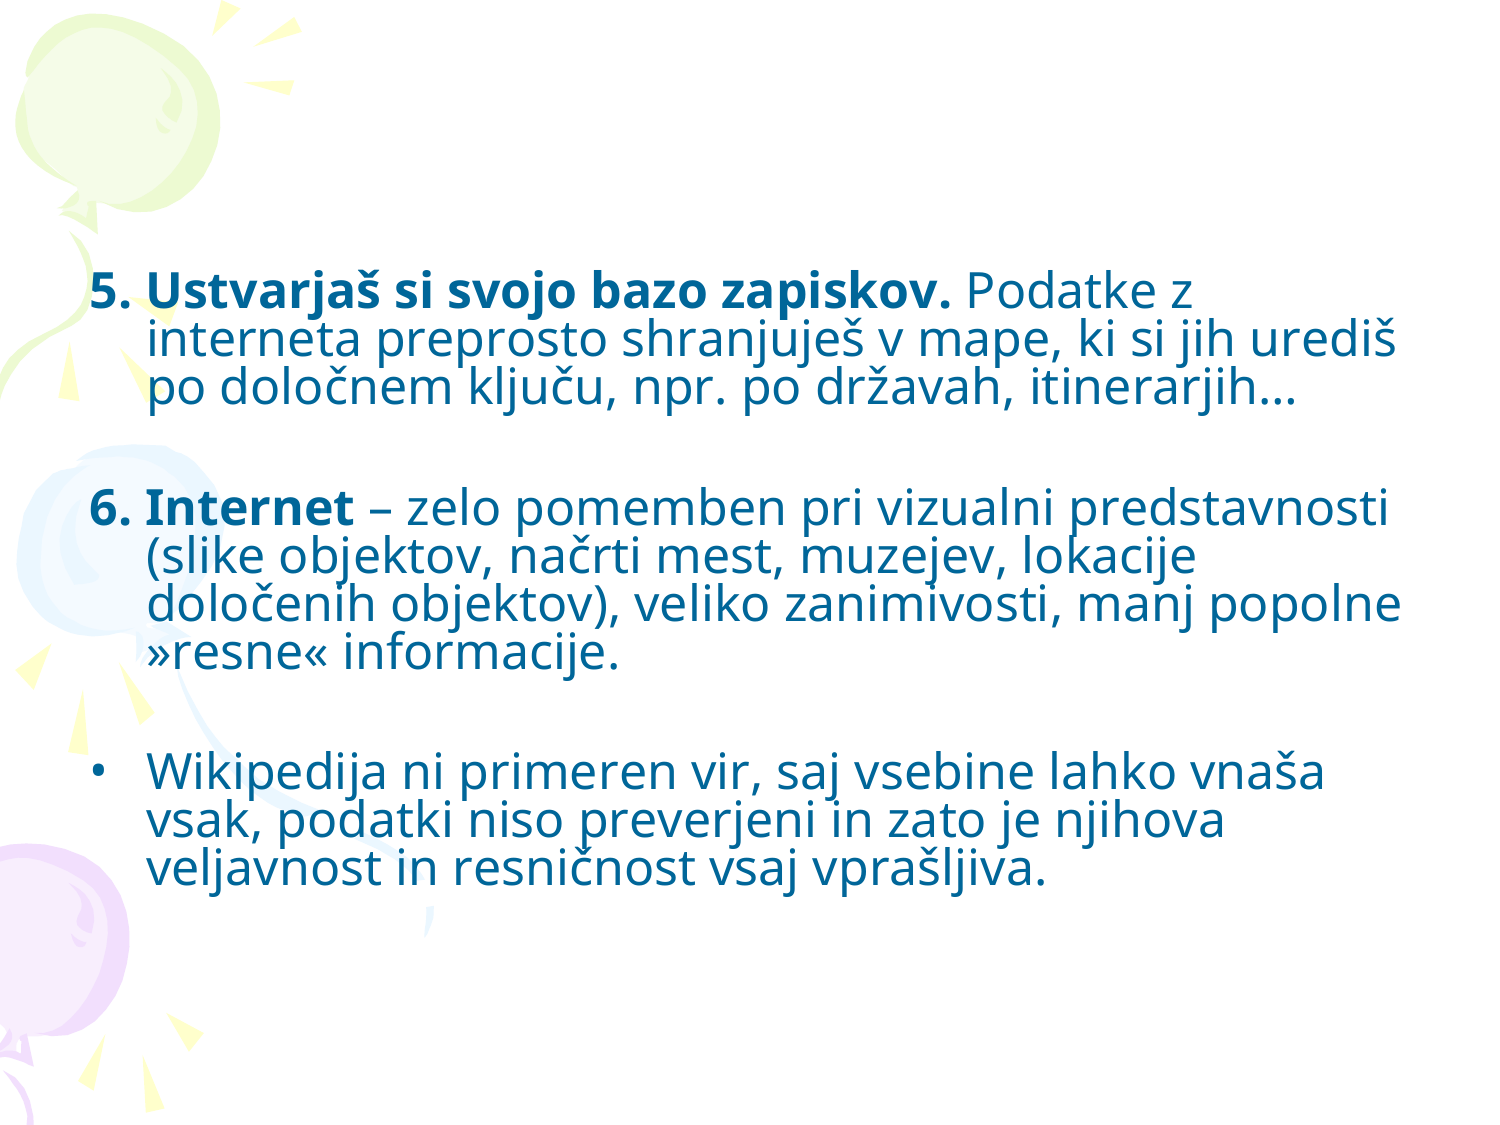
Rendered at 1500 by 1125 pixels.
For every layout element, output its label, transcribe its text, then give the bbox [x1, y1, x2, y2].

list 5. Ustvarjaš si svojo bazo zapiskov. Podatke z interneta preprosto shranjuješ v mape, ki si jih urediš po določnem ključu, npr. po državah, itinerarjih… 6. Internet – zelo pomemben pri vizualni predstavnosti (slike objektov, načrti mest, muzejev, lokacije določenih objektov), veliko zanimivosti, manj popolne »resne« informacije. Wikipedija ni primeren vir, saj vsebine lahko vnaša vsak, podatki niso preverjeni in zato je njihova veljavnost in resničnost vsaj vprašljiva. [75, 262, 1426, 994]
